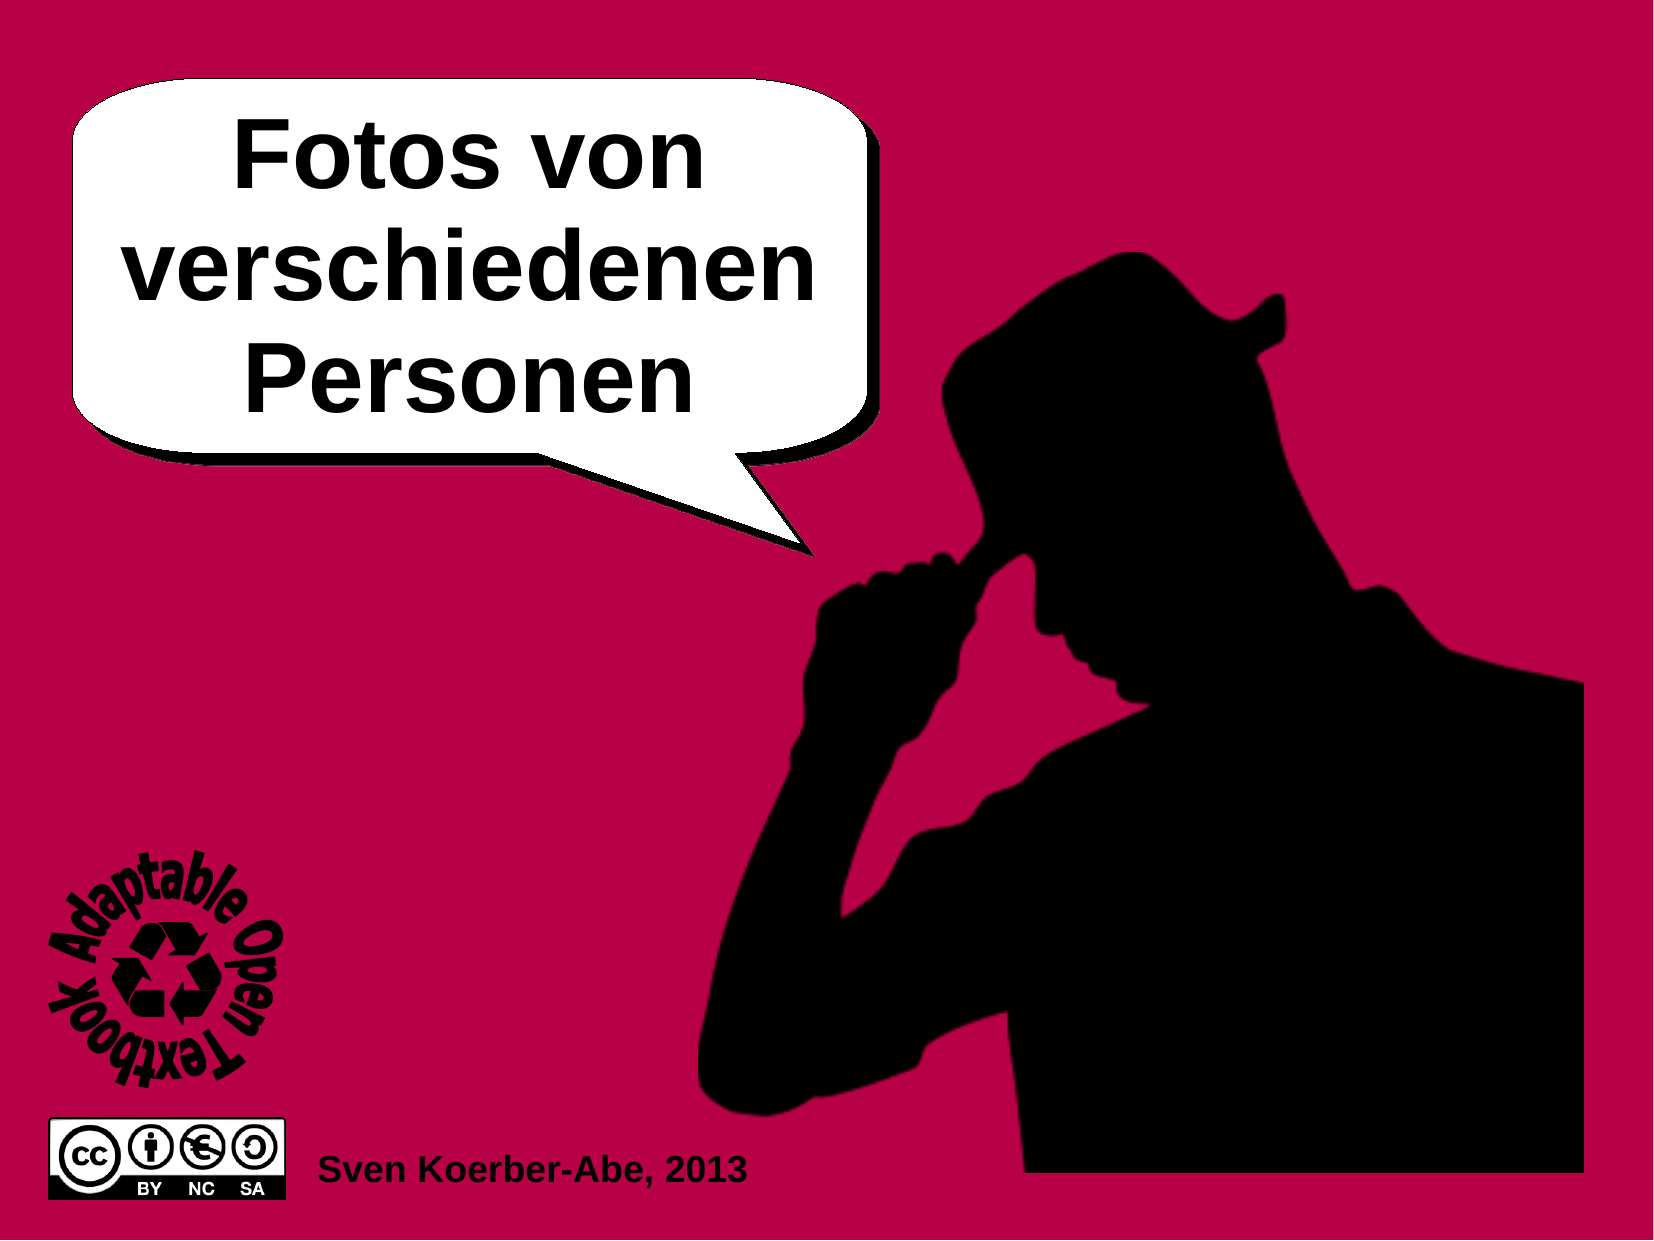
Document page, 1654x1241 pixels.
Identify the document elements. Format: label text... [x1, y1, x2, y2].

text_box [234, 983, 273, 1009]
text_box [130, 922, 207, 960]
text_box [49, 933, 101, 963]
text_box [225, 957, 277, 982]
text_box Fotos von verschiedenen Personen [72, 78, 868, 545]
text_box [161, 860, 183, 899]
text_box [110, 1032, 142, 1086]
text_box [130, 991, 164, 1017]
text_box [215, 889, 247, 924]
text_box Sven Koerber-Abe, 2013 [302, 1141, 807, 1201]
text_box [88, 1020, 120, 1053]
text_box [183, 851, 213, 905]
text_box [137, 853, 160, 899]
text_box [70, 1002, 106, 1031]
text_box [170, 953, 221, 1025]
text_box [203, 1029, 246, 1080]
text_box [133, 1039, 182, 1088]
text_box [234, 920, 283, 955]
picture [48, 1117, 286, 1201]
picture [698, 252, 1584, 1173]
text_box [112, 958, 151, 1005]
text_box [88, 884, 126, 920]
text_box [66, 892, 111, 936]
text_box [49, 977, 99, 1013]
text_box [203, 864, 237, 911]
text_box [179, 1038, 206, 1076]
text_box [111, 868, 143, 920]
text_box [222, 1002, 265, 1036]
